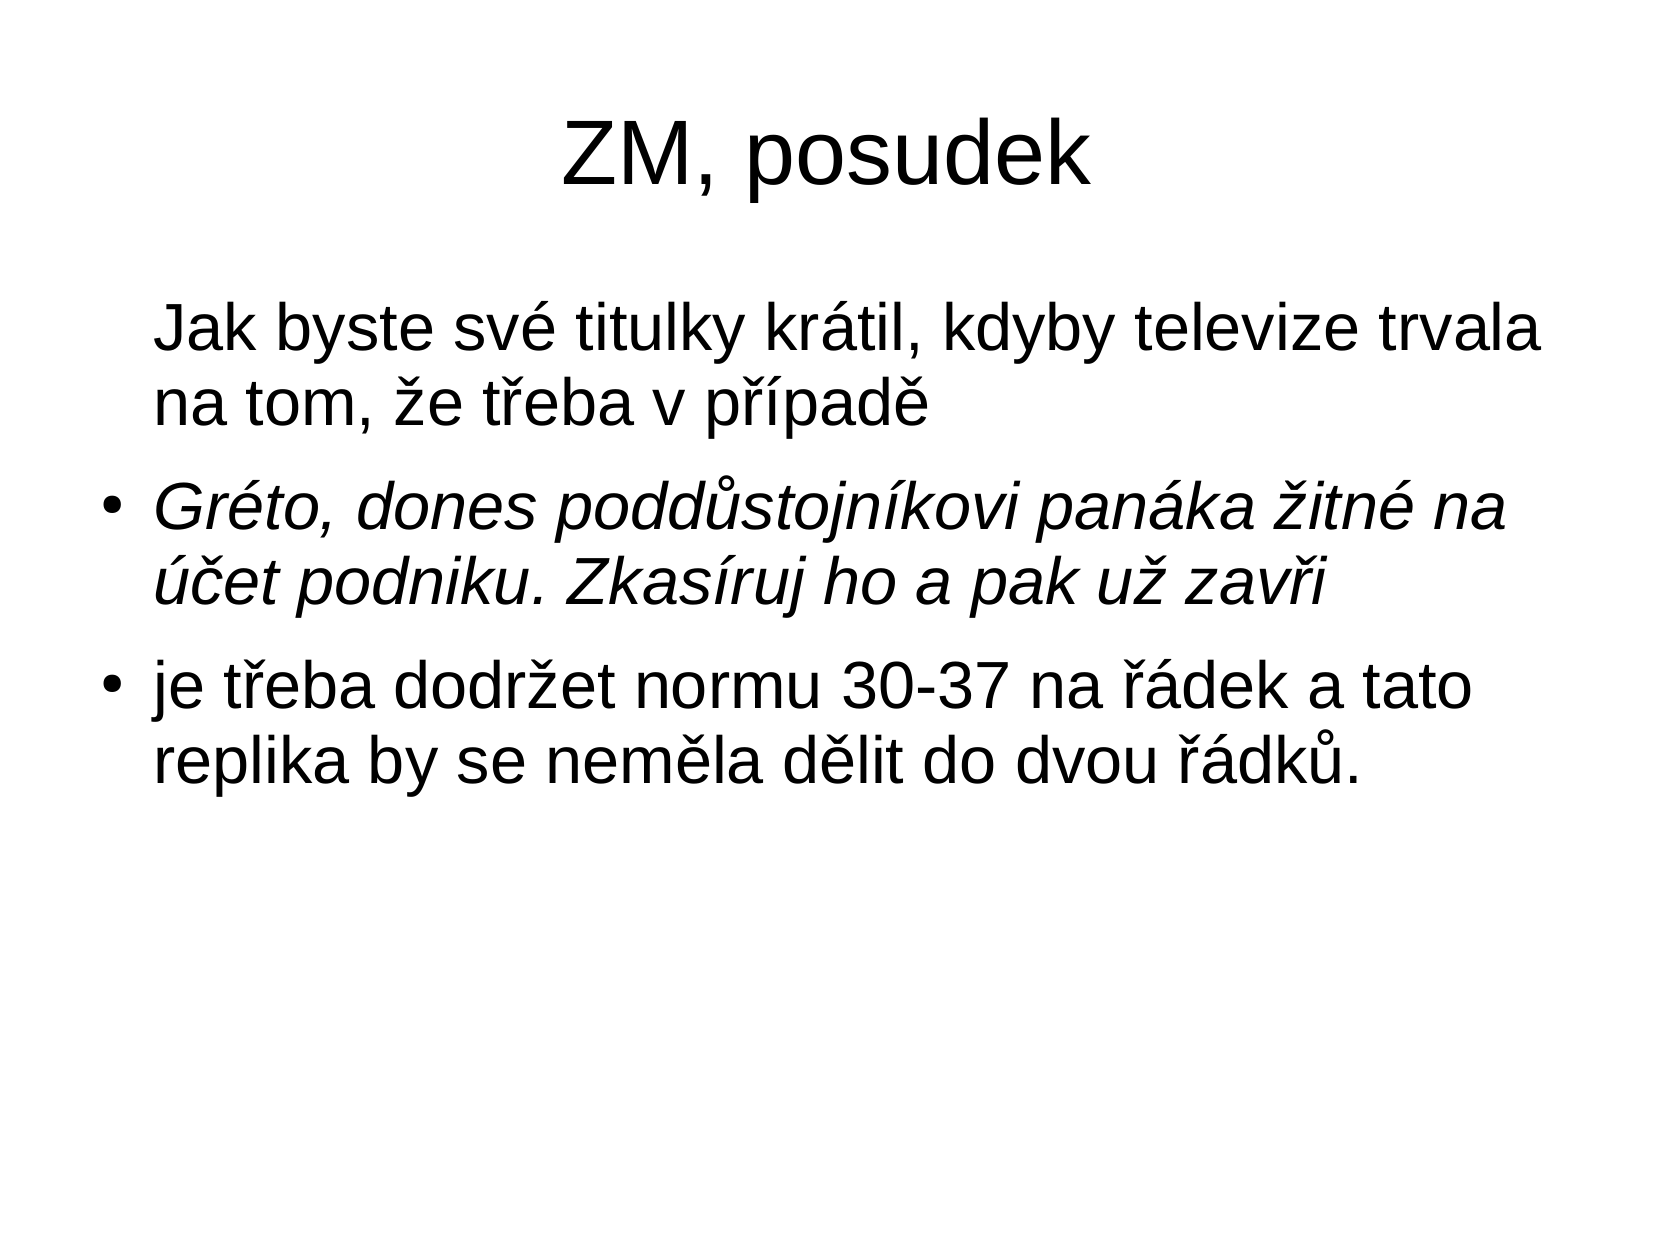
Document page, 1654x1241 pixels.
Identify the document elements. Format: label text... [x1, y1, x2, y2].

list Jak byste své titulky krátil, kdyby televize trvala na tom, že třeba v případě Gréto, dones poddůstojníkovi panáka žitné na účet podniku. Zkasíruj ho a pak už zavři je třeba dodržet normu 30-37 na řádek a tato replika by se neměla dělit do dvou řádků. [82, 290, 1571, 1010]
title ZM, posudek [82, 49, 1571, 257]
